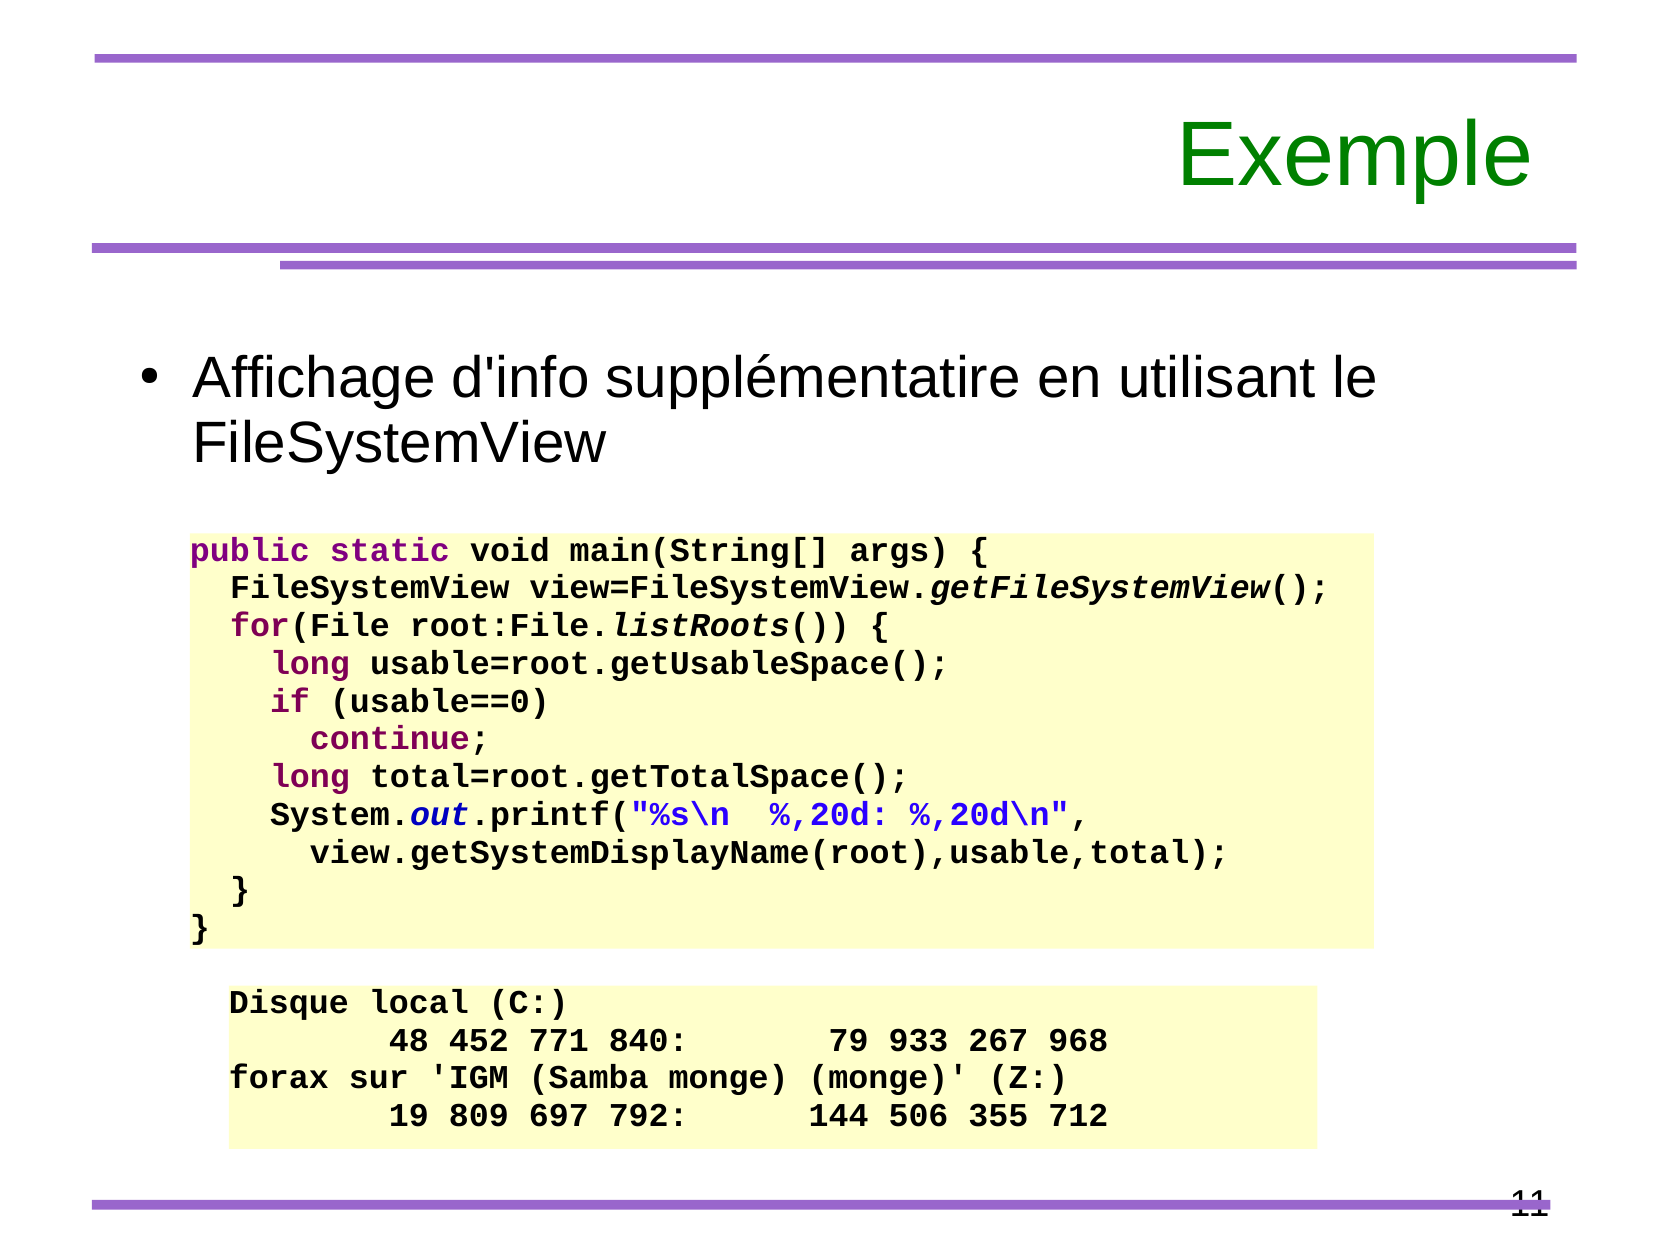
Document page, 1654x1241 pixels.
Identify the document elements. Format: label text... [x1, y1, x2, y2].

title Exemple [121, 49, 1534, 257]
text_box Disque local (C:) 48 452 771 840: 79 933 267 968 forax sur 'IGM (Samba monge) (monge)' (Z:) 19 809 697 792: 144 506 355 712 [228, 985, 1318, 1149]
list Affichage d'info supplémentatire en utilisant le FileSystemView [121, 344, 1534, 514]
text_box public static void main(String[] args) { FileSystemView view=FileSystemView.getFileSystemView(); for(File root:File.listRoots()) { long usable=root.getUsableSpace(); if (usable==0) continue; long total=root.getTotalSpace(); System.out.printf("%s\n %,20d: %,20d\n", view.getSystemDisplayName(root),usable,total); } } [189, 533, 1374, 949]
